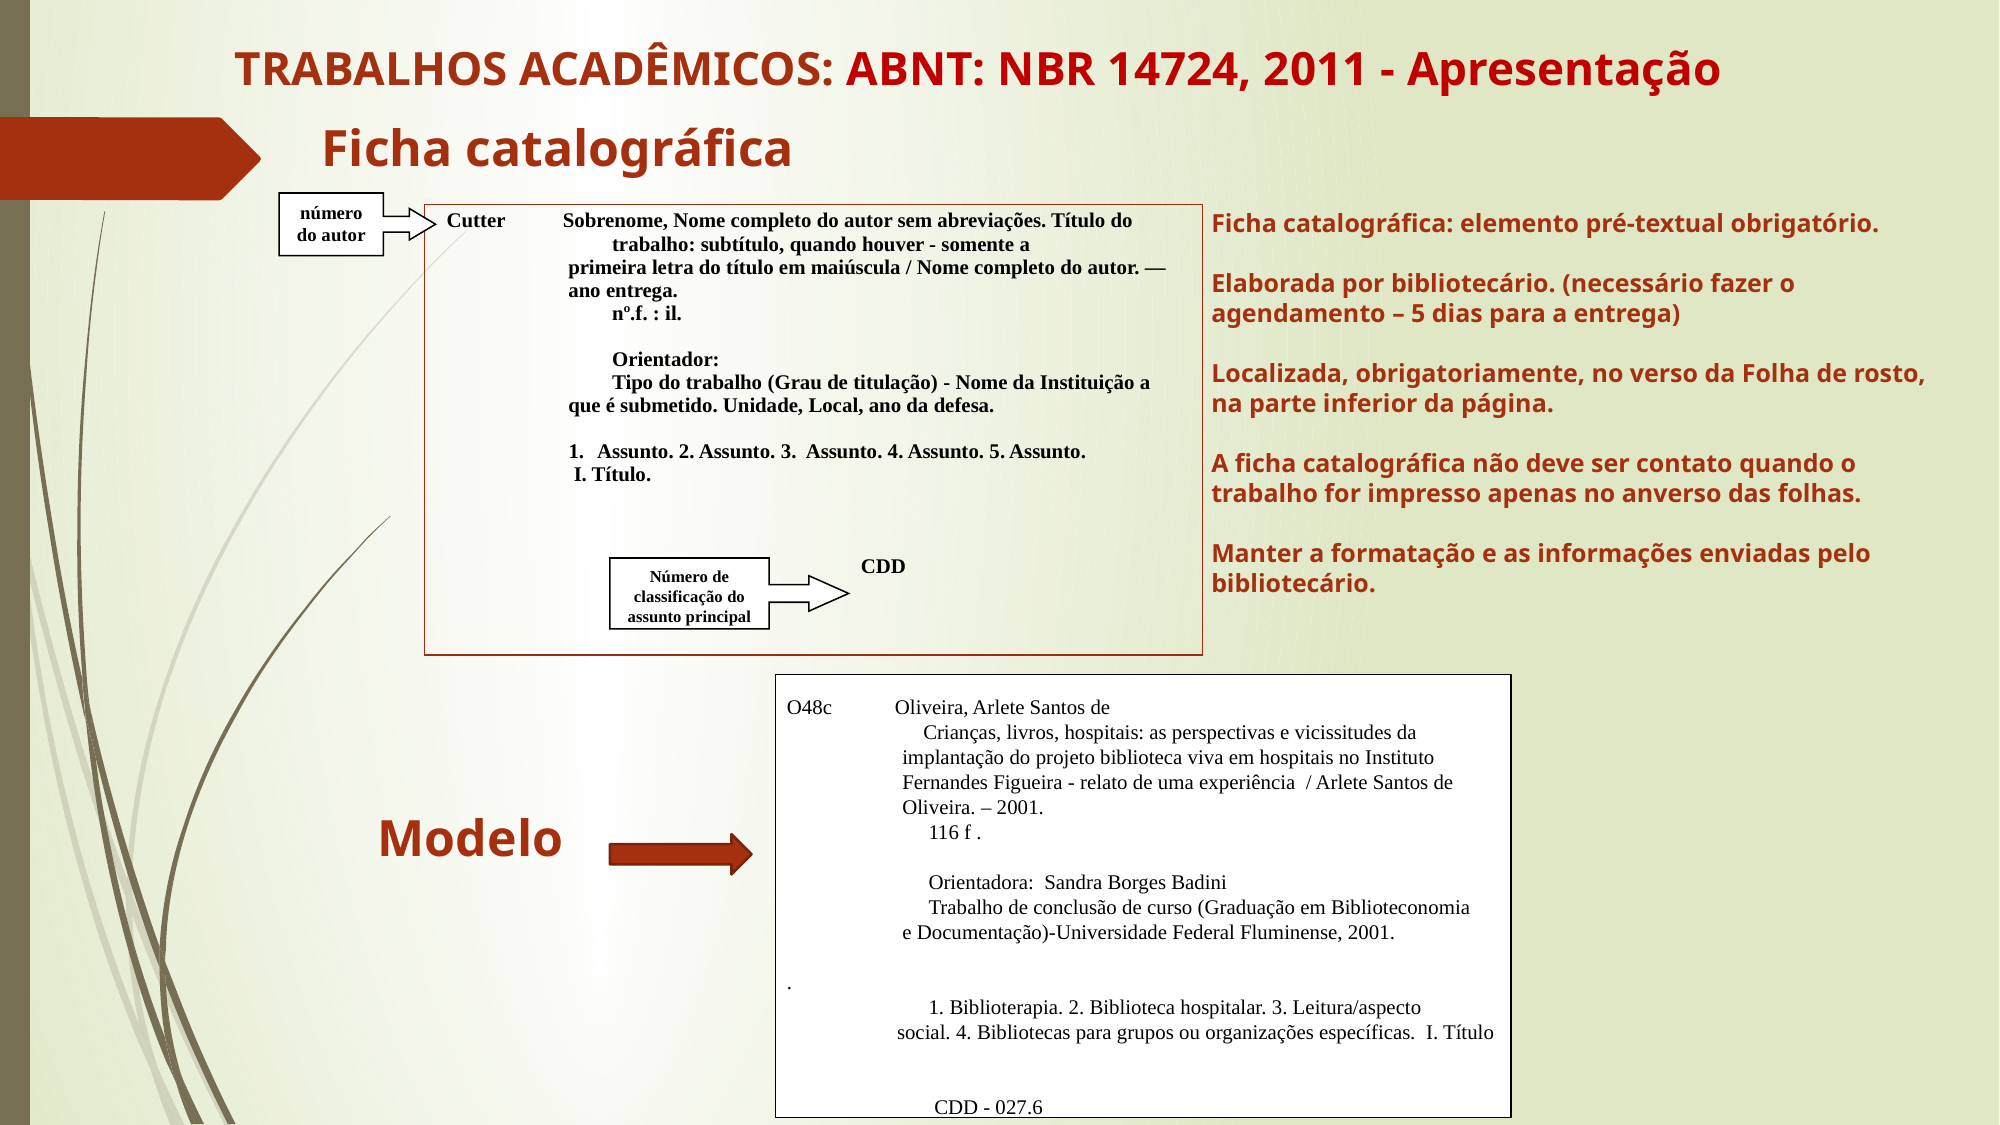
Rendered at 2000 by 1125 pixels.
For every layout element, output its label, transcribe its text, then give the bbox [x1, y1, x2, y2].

text_box [775, 674, 1512, 686]
text_box número do autor [279, 192, 436, 256]
text_box Ficha catalográfica [306, 123, 810, 185]
text_box Número de classificação do assunto principal [609, 558, 849, 629]
text_box Ficha catalográfica: elemento pré-textual obrigatório. Elaborada por bibliotecário. (necessário fazer o agendamento – 5 dias para a entrega) Localizada, obrigatoriamente, no verso da Folha de rosto, na parte inferior da página. A ficha catalográfica não deve ser contato quando o trabalho for impresso apenas no anverso das folhas. Manter a formatação e as informações enviadas pelo bibliotecário. [1196, 200, 1965, 605]
text_box O48c Oliveira, Arlete Santos de Crianças, livros, hospitais: as perspectivas e vicissitudes da implantação do projeto biblioteca viva em hospitais no Instituto Fernandes Figueira - relato de uma experiência / Arlete Santos de Oliveira. – 2001. 116 f . Orientadora: Sandra Borges Badini Trabalho de conclusão de curso (Graduação em Biblioteconomia e Documentação)-Universidade Federal Fluminense, 2001. . 1. Biblioterapia. 2. Biblioteca hospitalar. 3. Leitura/aspecto social. 4. Bibliotecas para grupos ou organizações específicas. I. Título CDD - 027.6 [772, 686, 1515, 1125]
text_box TRABALHOS ACADÊMICOS: ABNT: NBR 14724, 2011 - Apresentação [220, 32, 1892, 123]
text_box [609, 834, 752, 875]
table_header Cutter Sobrenome, Nome completo do autor sem abreviações. Título do trabalho: subtítulo, quando houver - somente a primeira letra do título em maiúscula / Nome completo do autor. — ano entrega. nº.f. : il. Orientador: Tipo do trabalho (Grau de titulação) - Nome da Instituição a que é submetido. Unidade, Local, ano da defesa. Assunto. 2. Assunto. 3. Assunto. 4. Assunto. 5. Assunto. I. Título. CDD [425, 205, 1202, 654]
text_box Modelo [362, 798, 579, 874]
